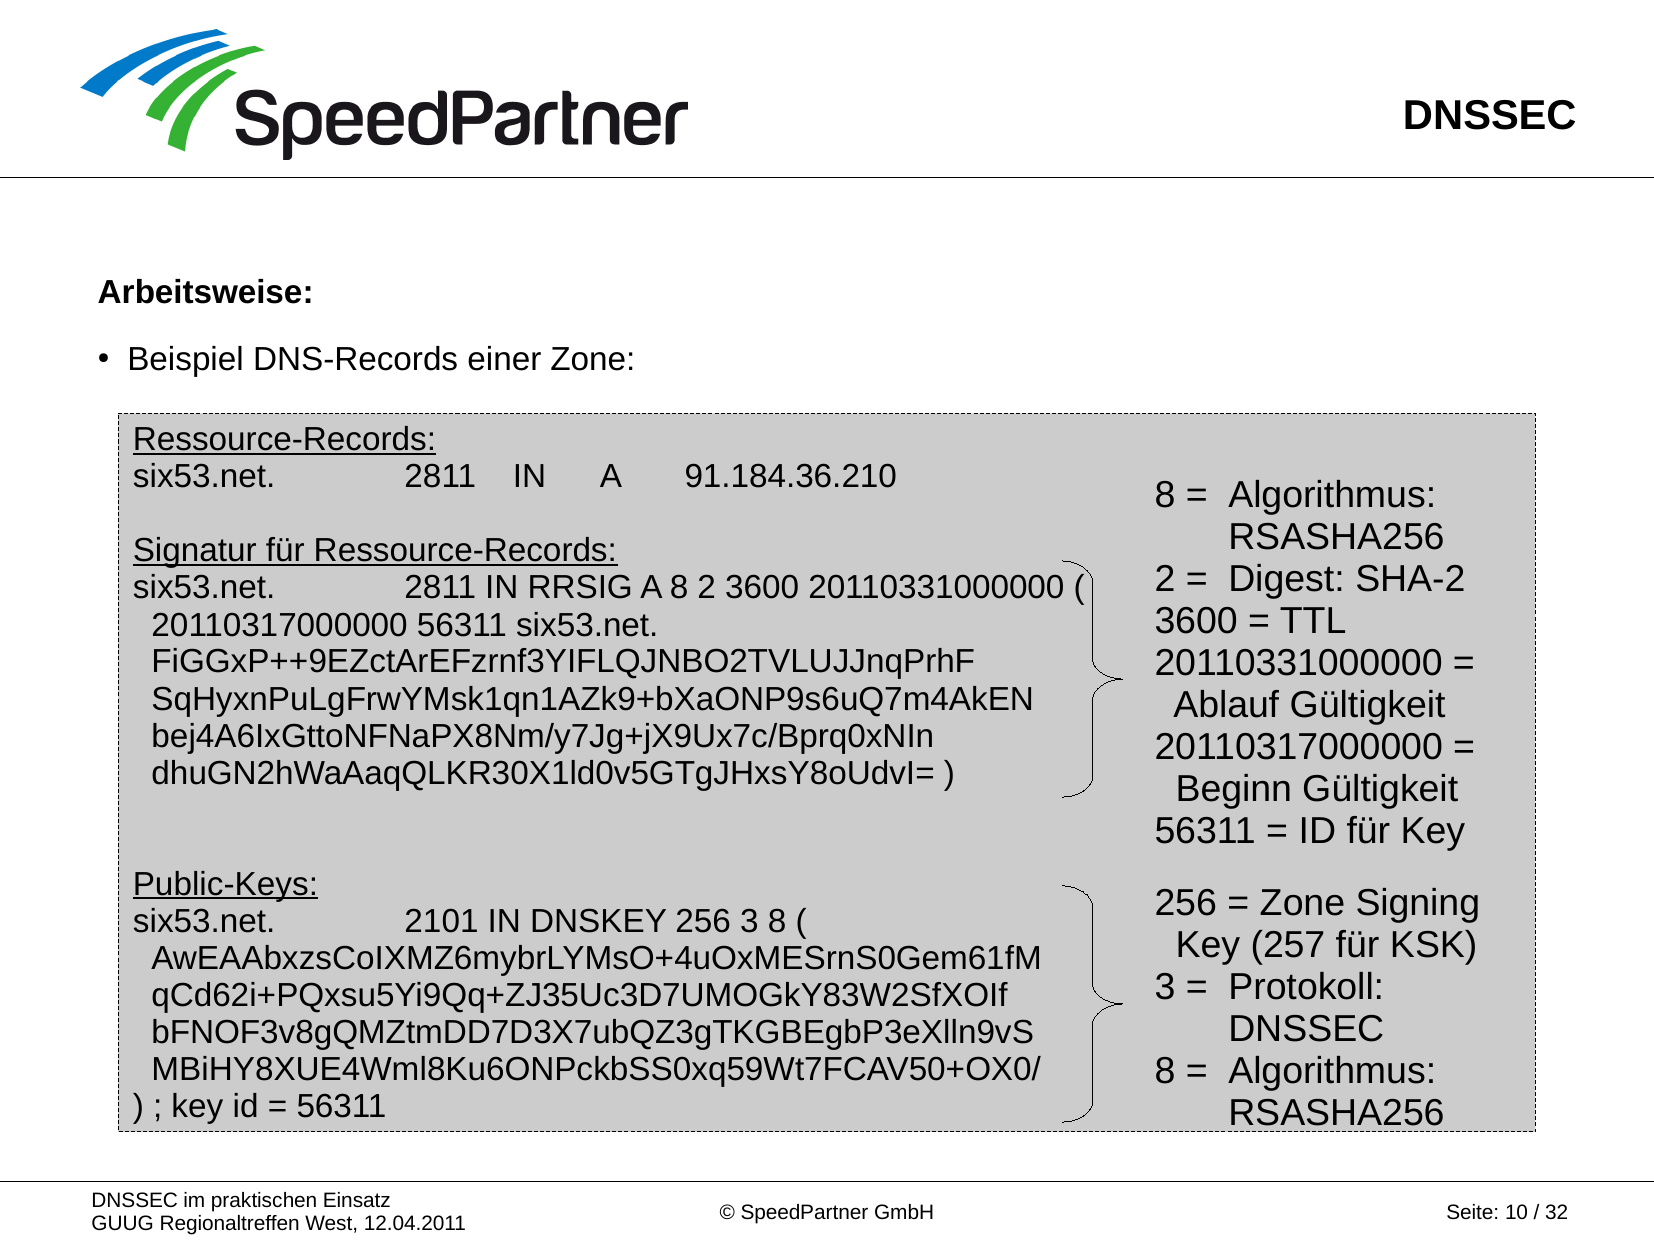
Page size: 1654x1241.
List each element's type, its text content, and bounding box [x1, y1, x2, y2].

text_box Ressource-Records: six53.net. 2811 IN A 91.184.36.210 Signatur für Ressource-Records: six53.net. 2811 IN RRSIG A 8 2 3600 20110331000000 ( 20110317000000 56311 six53.net. FiGGxP++9EZctArEFzrnf3YIFLQJNBO2TVLUJJnqPrhF SqHyxnPuLgFrwYMsk1qn1AZk9+bXaONP9s6uQ7m4AkEN bej4A6IxGttoNFNaPX8Nm/y7Jg+jX9Ux7c/Bprq0xNIn dhuGN2hWaAaqQLKR30X1ld0v5GTgJHxsY8oUdvI= ) Public-Keys: six53.net. 2101 IN DNSKEY 256 3 8 ( AwEAAbxzsCoIXMZ6mybrLYMsO+4uOxMESrnS0Gem61fM qCd62i+PQxsu5Yi9Qq+ZJ35Uc3D7UMOGkY83W2SfXOIf bFNOF3v8gQMZtmDD7D3X7ubQZ3gTKGBEgbP3eXlln9vS MBiHY8XUE4Wml8Ku6ONPckbSS0xq59Wt7FCAV50+OX0/ ) ; key id = 56311 [118, 413, 1536, 1132]
text_box Arbeitsweise: Beispiel DNS-Records einer Zone: [82, 265, 1565, 1163]
text_box 256 = Zone Signing Key (257 für KSK) 3 = Protokoll: DNSSEC 8 = Algorithmus: RSASHA256 [1139, 874, 1524, 1141]
text_box 8 = Algorithmus: RSASHA256 2 = Digest: SHA-2 3600 = TTL 20110331000000 = Ablauf Gültigkeit 20110317000000 = Beginn Gültigkeit 56311 = ID für Key [1139, 466, 1524, 860]
title DNSSEC [590, 70, 1577, 160]
picture [80, 29, 688, 160]
